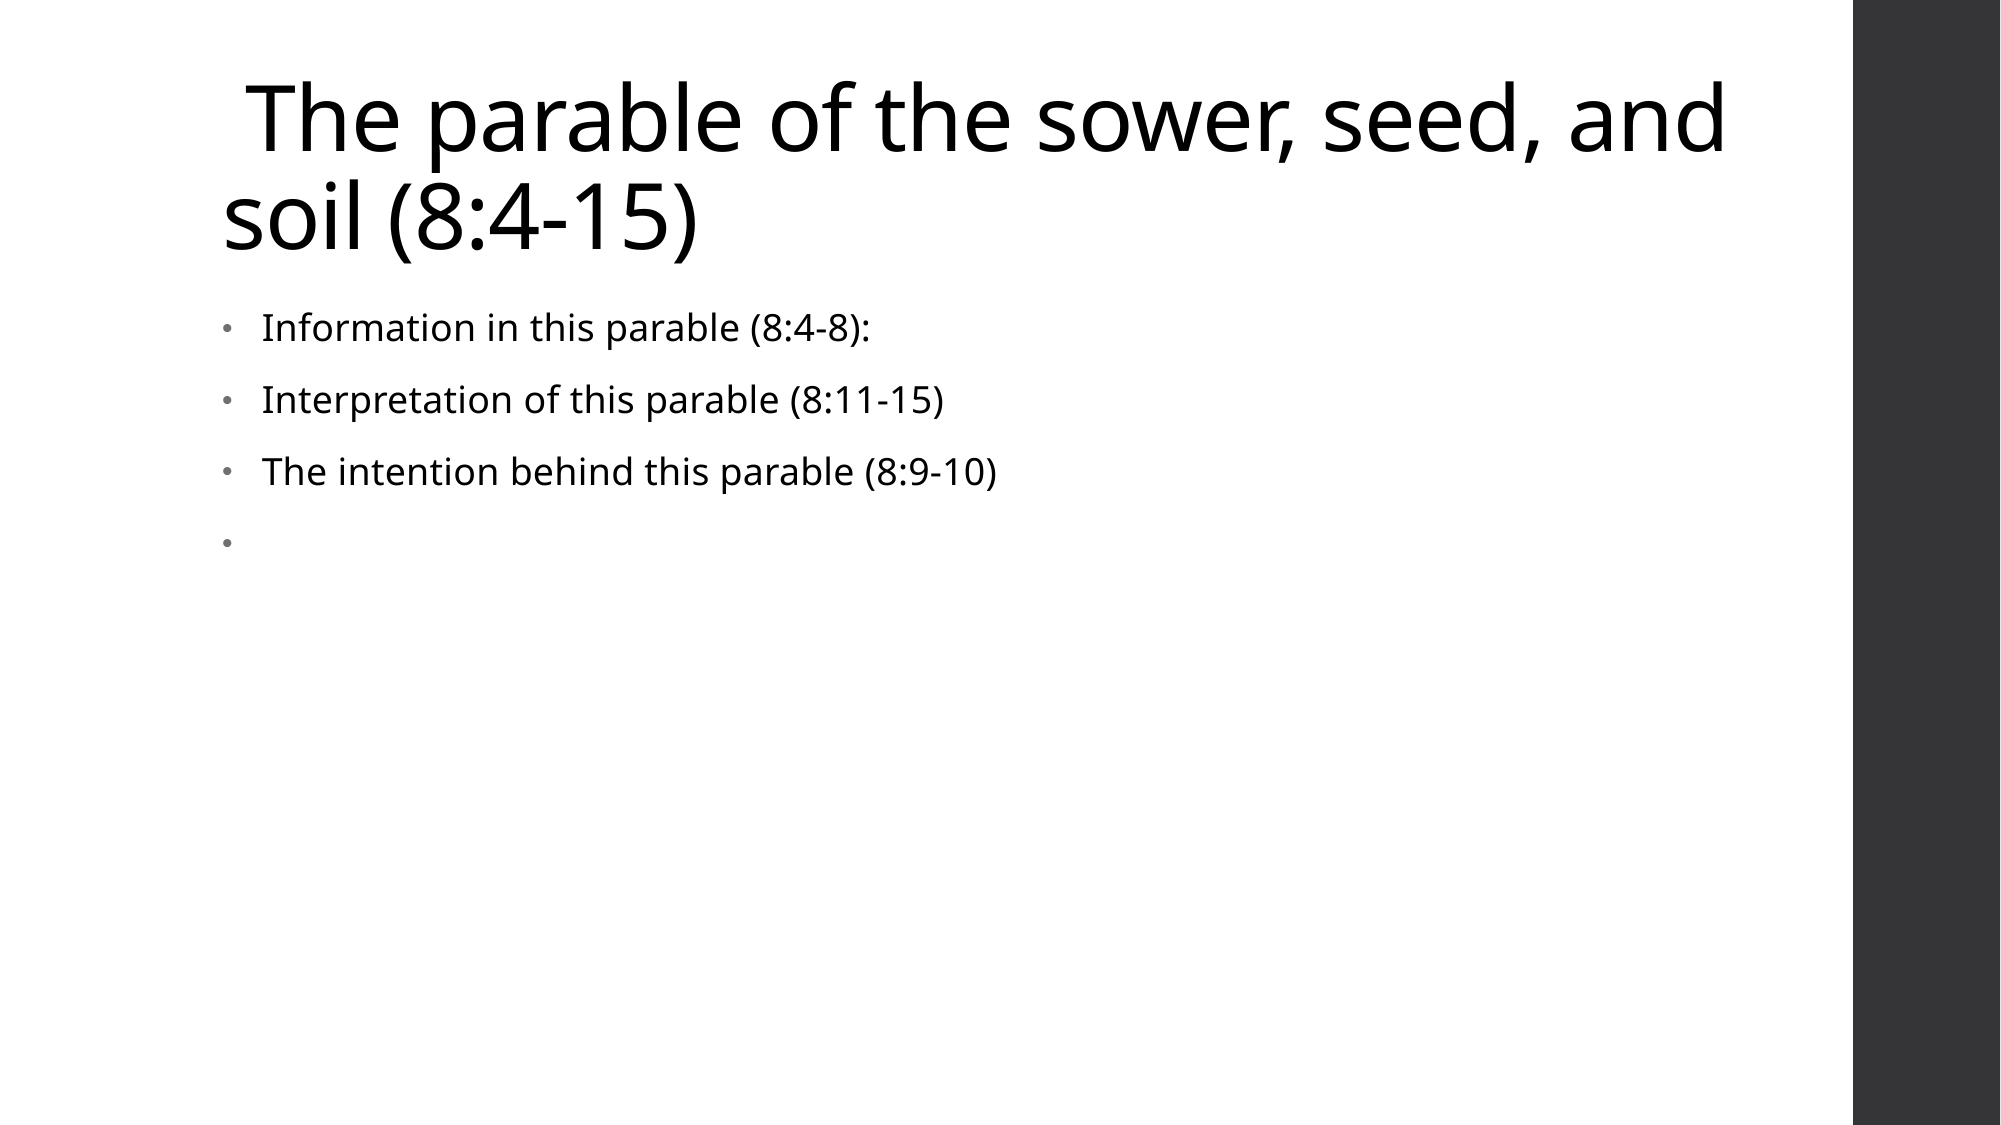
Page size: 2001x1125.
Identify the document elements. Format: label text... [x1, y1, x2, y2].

title The parable of the sower, seed, and soil (8:4-15) [206, 60, 1797, 278]
list Information in this parable (8:4-8): Interpretation of this parable (8:11-15) The intention behind this parable (8:9-10) [206, 299, 1617, 1014]
